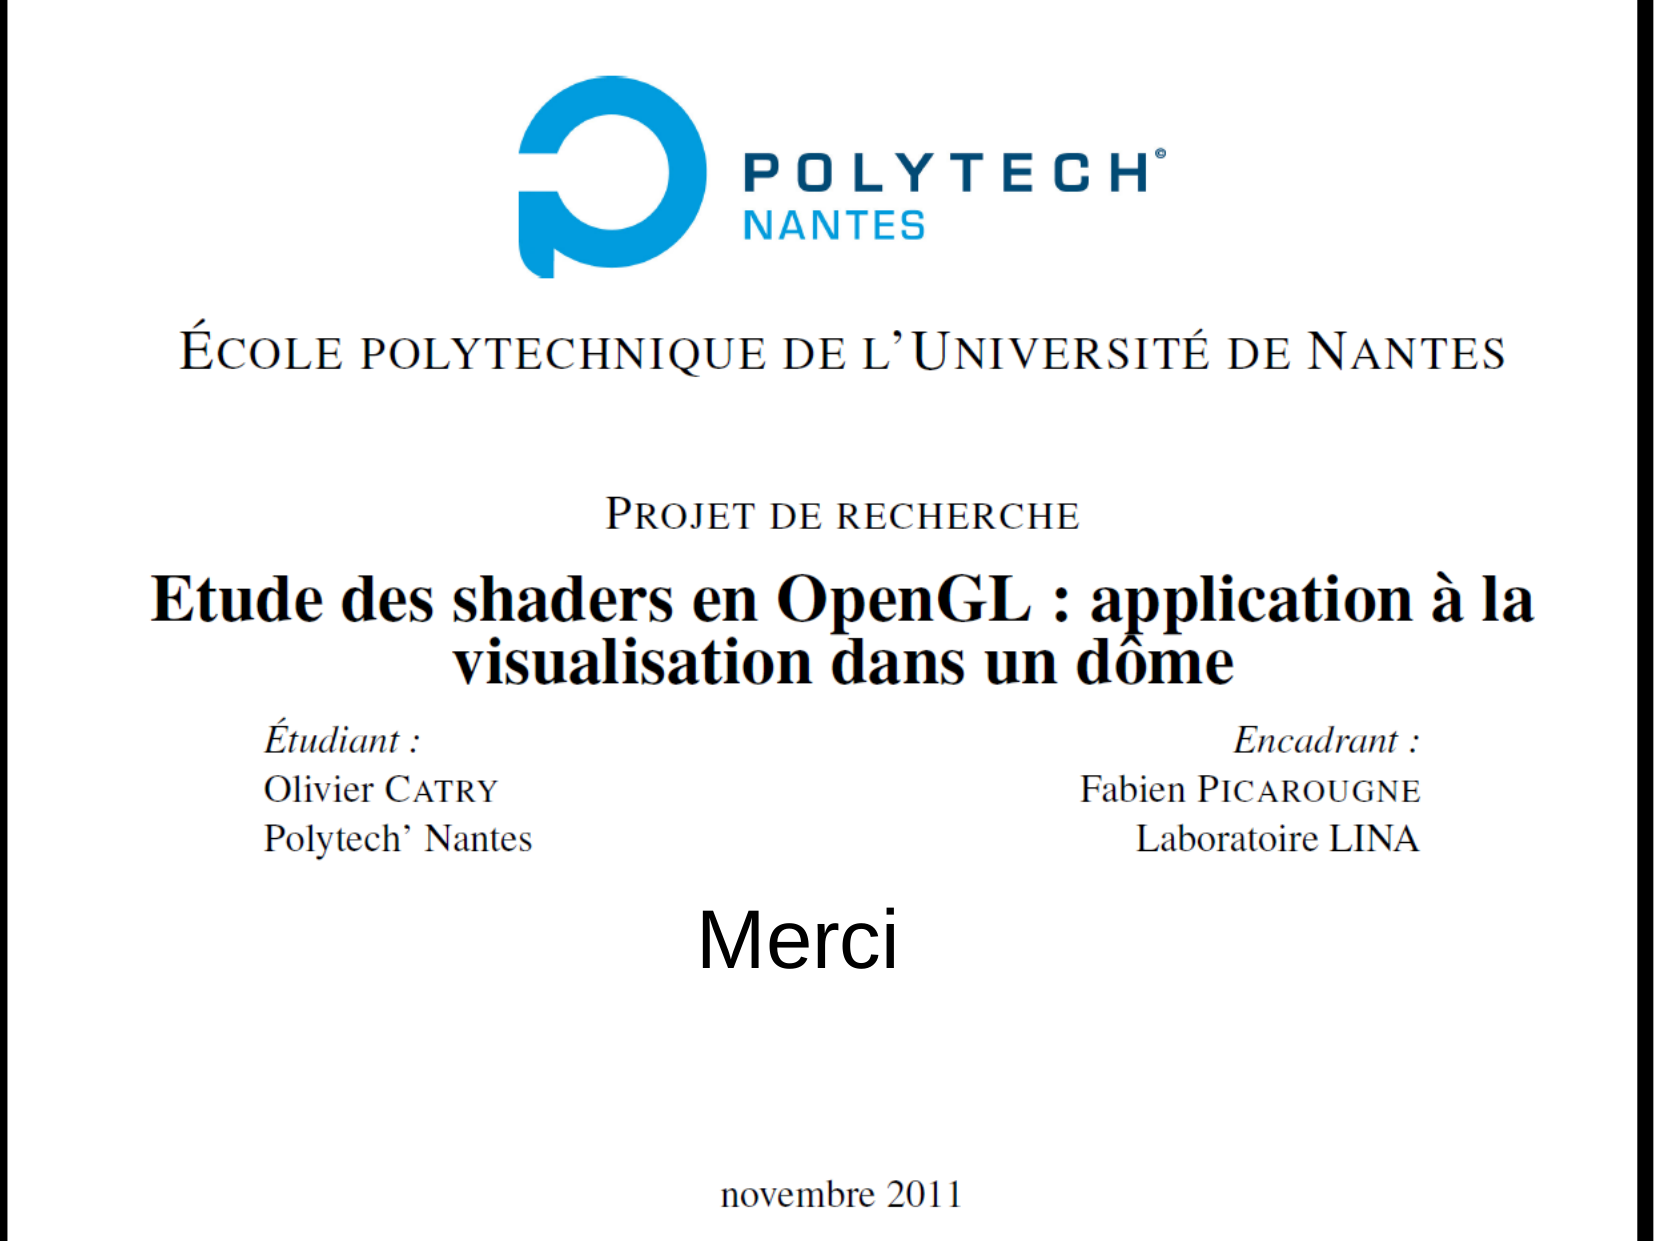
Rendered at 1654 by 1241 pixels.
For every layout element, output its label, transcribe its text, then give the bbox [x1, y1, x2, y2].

text_box Merci [682, 885, 916, 1110]
picture [0, 0, 1654, 1241]
